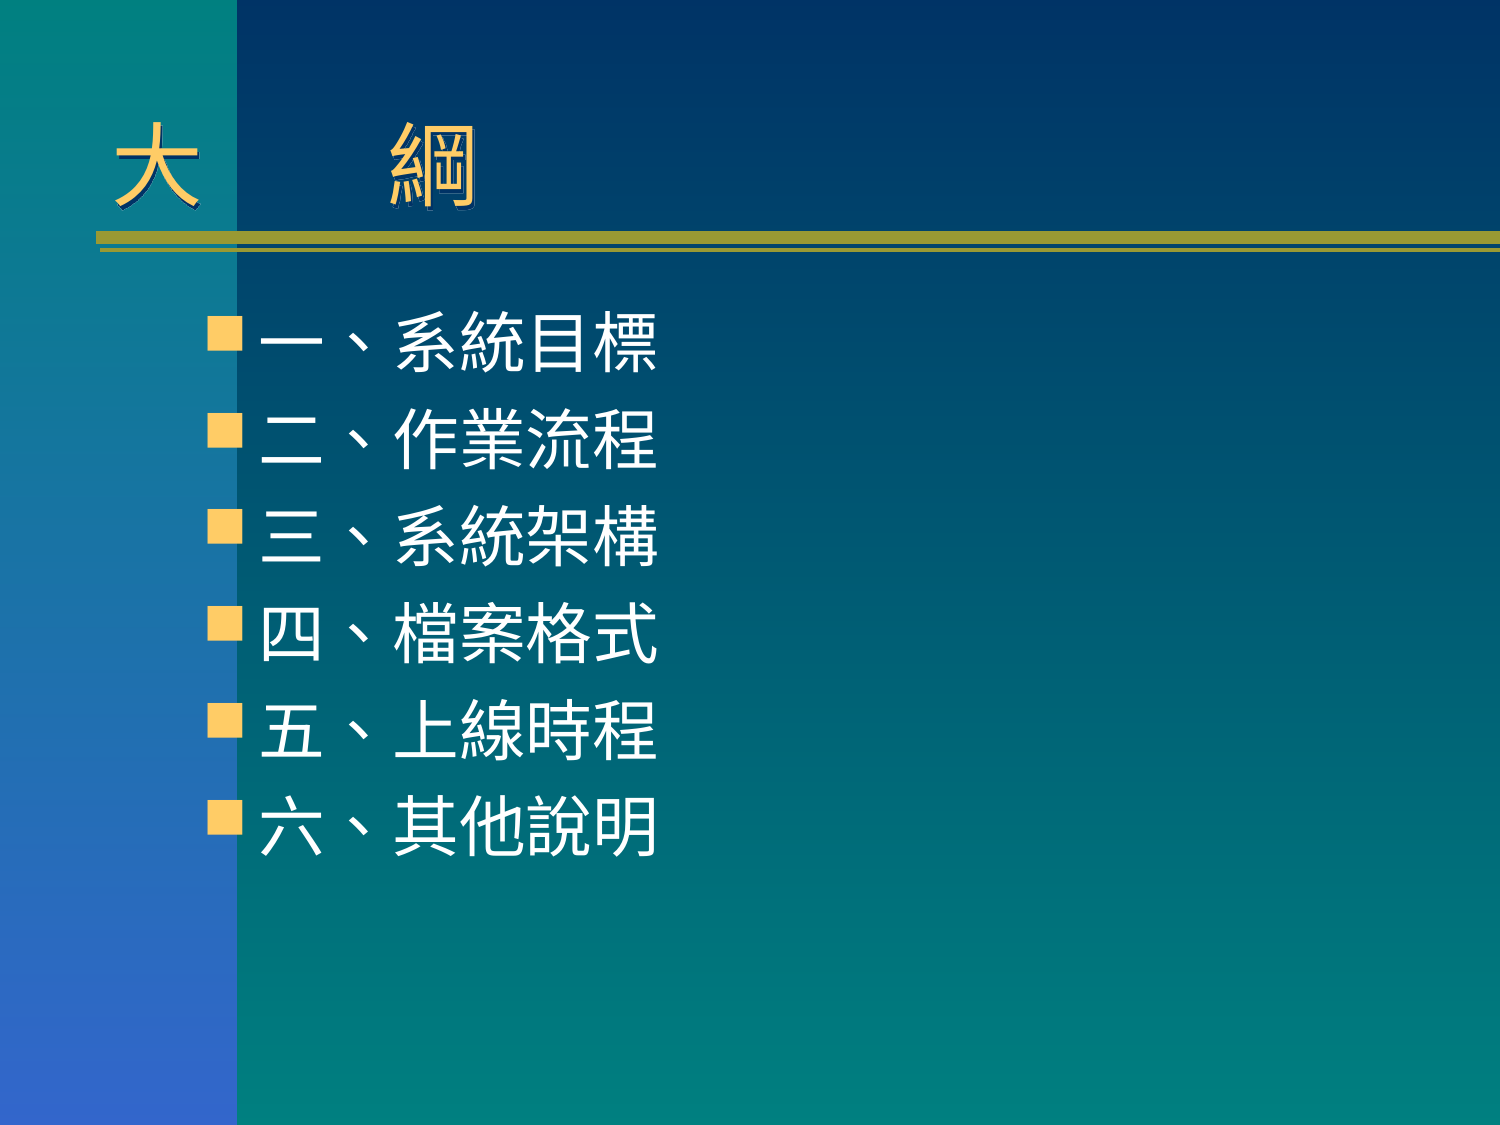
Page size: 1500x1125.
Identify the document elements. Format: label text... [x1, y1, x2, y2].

title 大 綱 [96, 43, 1463, 225]
list 一、系統目標 二、作業流程 三、系統架構 四、檔案格式 五、上線時程 六、其他說明 [187, 293, 1463, 1013]
